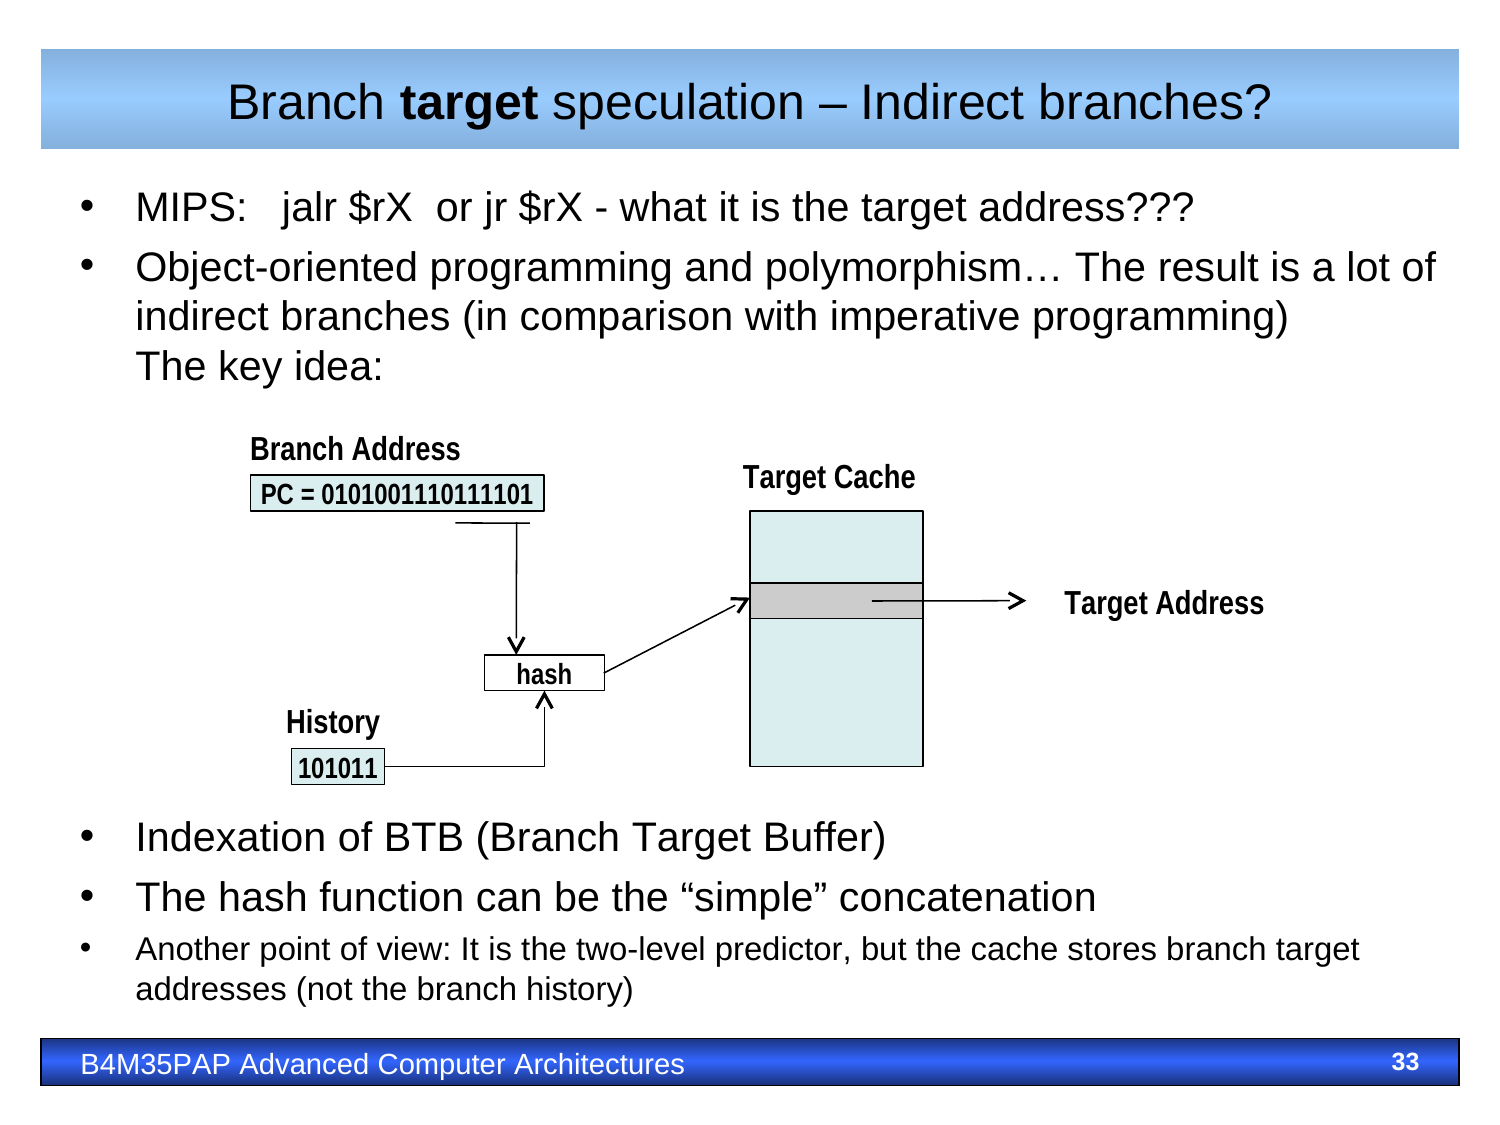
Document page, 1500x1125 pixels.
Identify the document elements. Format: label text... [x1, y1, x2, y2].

text_box 101011 [291, 748, 385, 785]
text_box PC = 0101001110111101 [250, 474, 545, 511]
text_box Target Address [1026, 573, 1304, 629]
title Branch target speculation – Indirect branches? [41, 49, 1459, 149]
text_box History [194, 692, 472, 749]
text_box Target Cache [691, 447, 969, 503]
list MIPS: jalr $rX or jr $rX - what it is the target address??? Object-oriented programming and polymorphism… The result is a lot of indirect branches (in comparison with imperative programming) The key idea: Indexation of BTB (Branch Target Buffer) The hash function can be the “simple” concatenation Another point of view: It is the two-level predictor, but the cache stores branch target addresses (not the branch history) [64, 172, 1459, 1024]
text_box Branch Address [217, 419, 495, 475]
text_box hash [484, 654, 605, 691]
text_box [750, 510, 924, 767]
